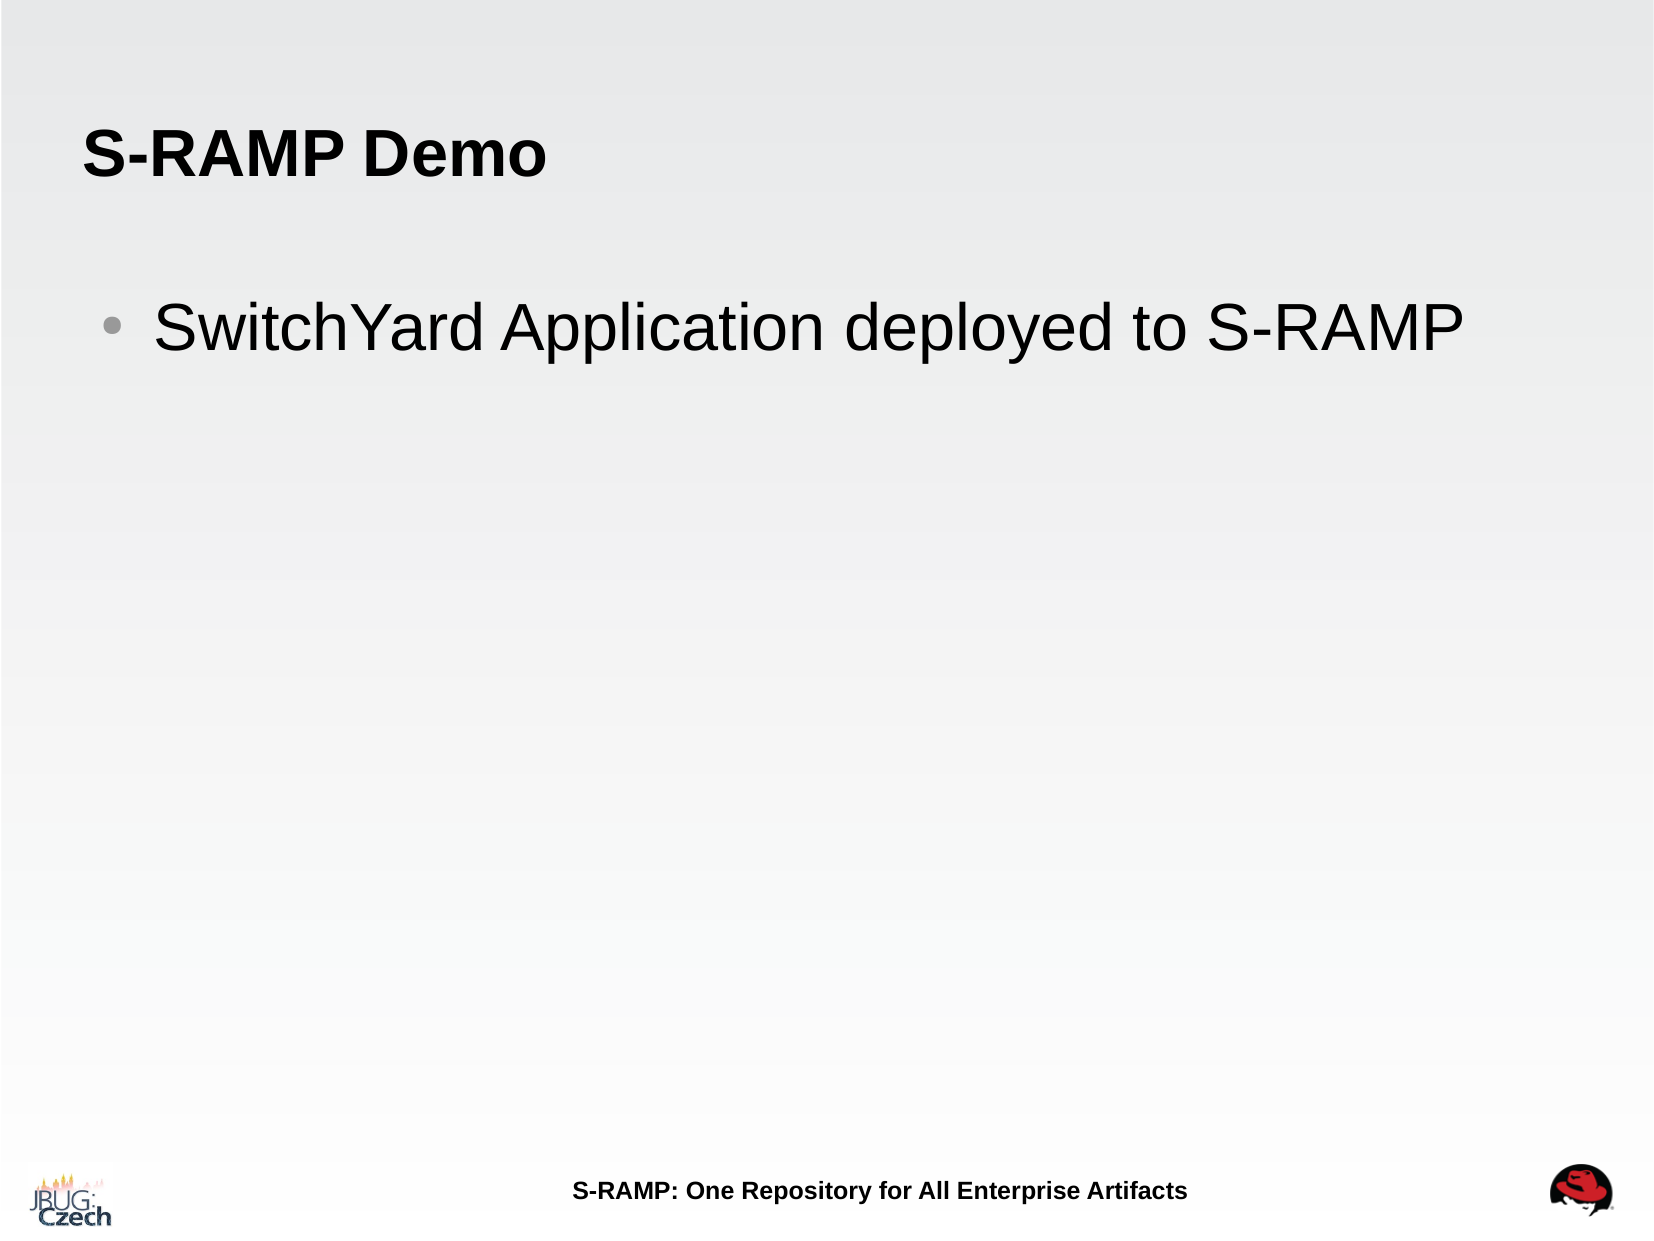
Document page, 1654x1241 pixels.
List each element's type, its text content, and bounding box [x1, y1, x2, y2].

picture [1, 0, 1654, 1241]
title S-RAMP Demo [82, 49, 1571, 257]
list SwitchYard Application deployed to S-RAMP [82, 290, 1571, 1109]
